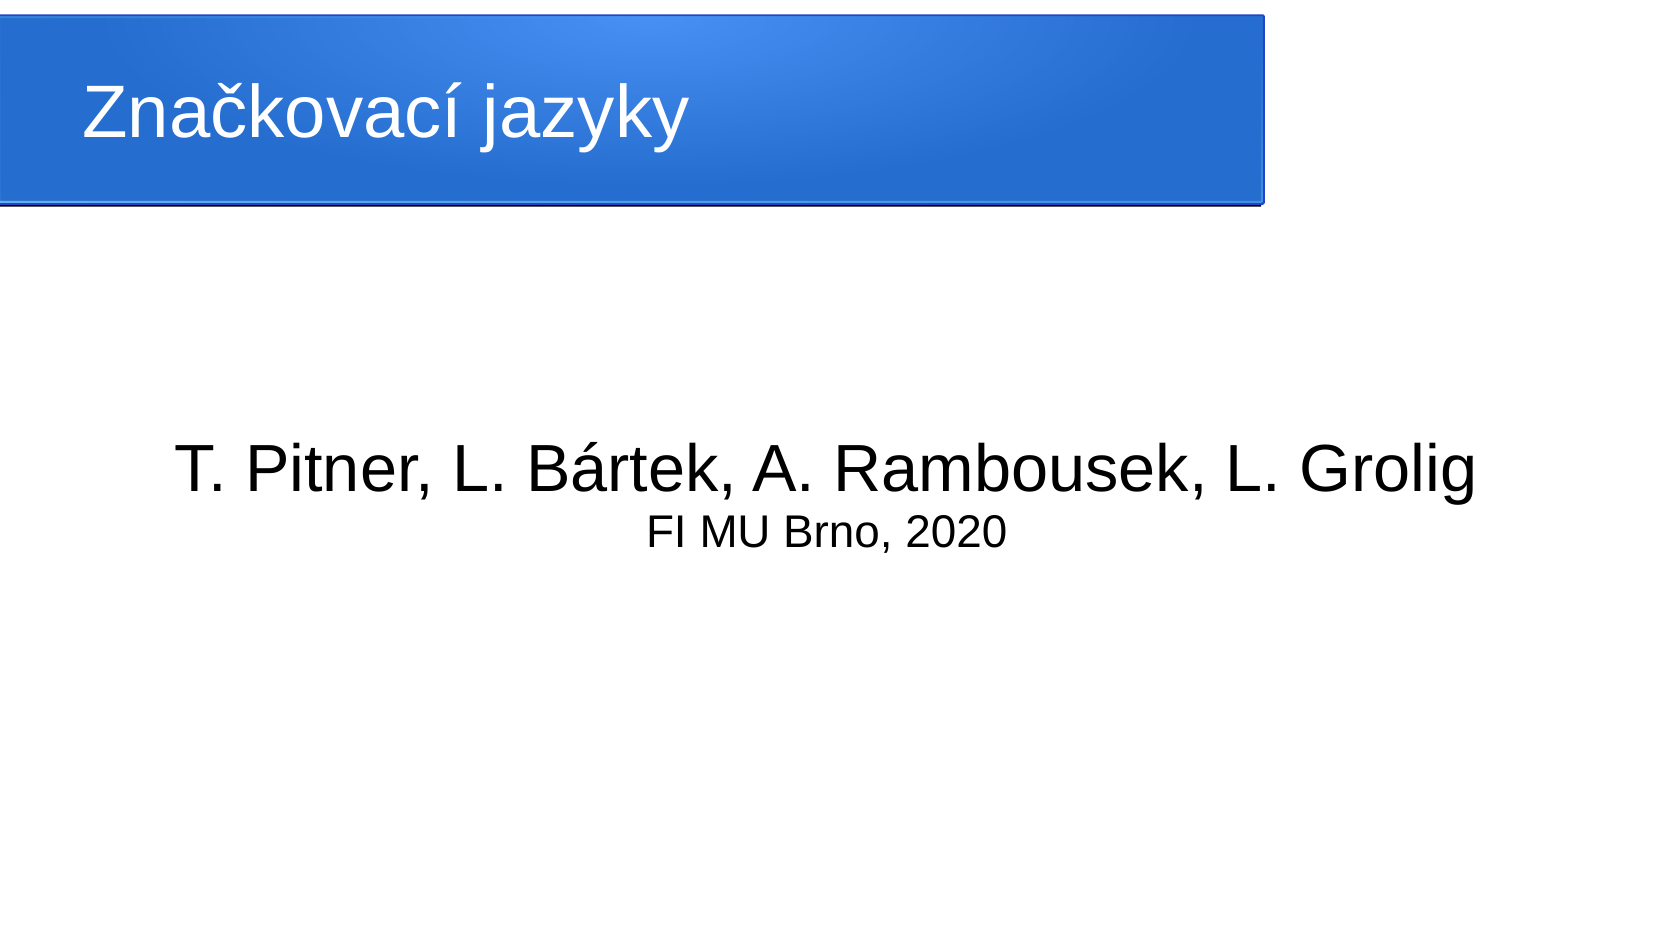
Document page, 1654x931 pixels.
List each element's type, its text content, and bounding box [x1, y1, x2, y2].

title Značkovací jazyky [82, 35, 1235, 189]
subtitle T. Pitner, L. Bártek, A. Rambousek, L. Grolig FI MU Brno, 2020 [82, 224, 1571, 764]
